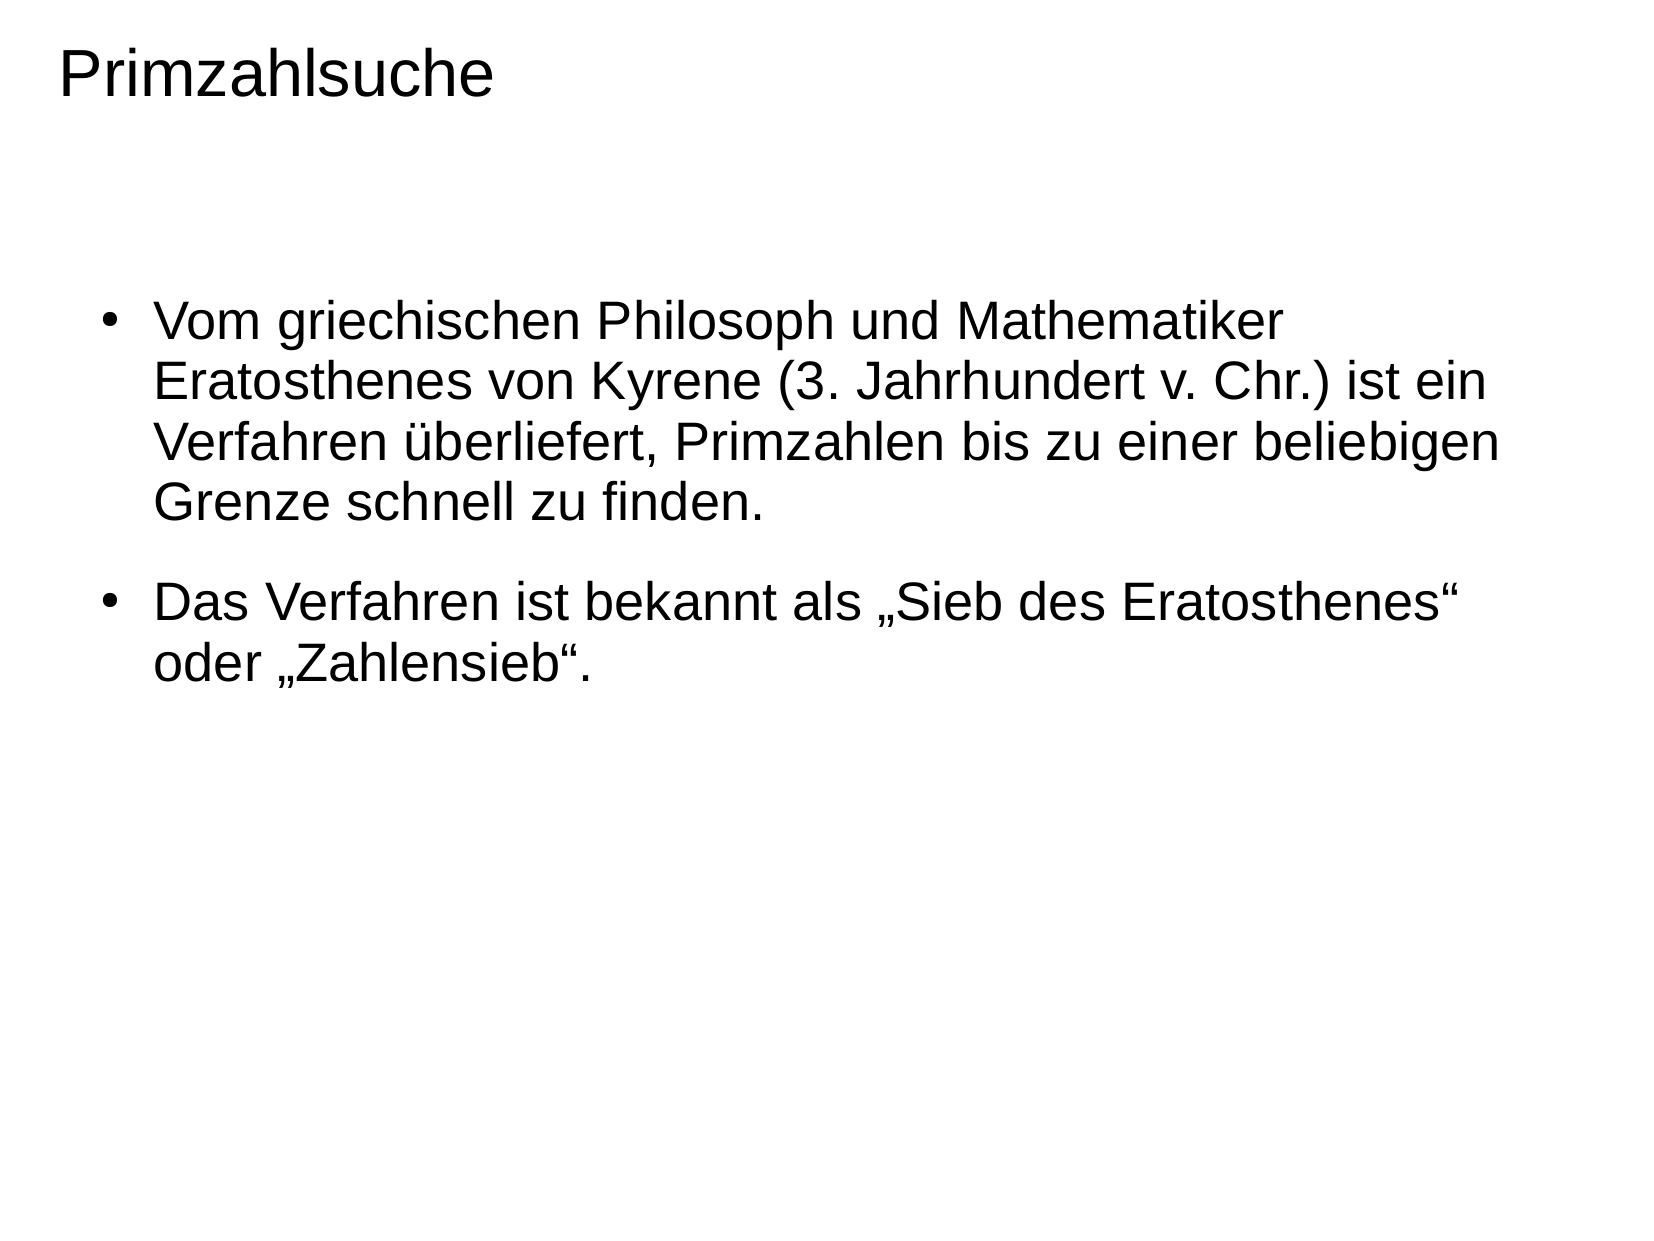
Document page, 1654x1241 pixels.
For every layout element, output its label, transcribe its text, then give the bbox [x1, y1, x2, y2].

list Vom griechischen Philosoph und Mathematiker Eratosthenes von Kyrene (3. Jahrhundert v. Chr.) ist ein Verfahren überliefert, Primzahlen bis zu einer beliebigen Grenze schnell zu finden. Das Verfahren ist bekannt als „Sieb des Eratosthenes“ oder „Zahlensieb“. [82, 290, 1571, 1010]
title Primzahlsuche [59, 29, 1241, 119]
